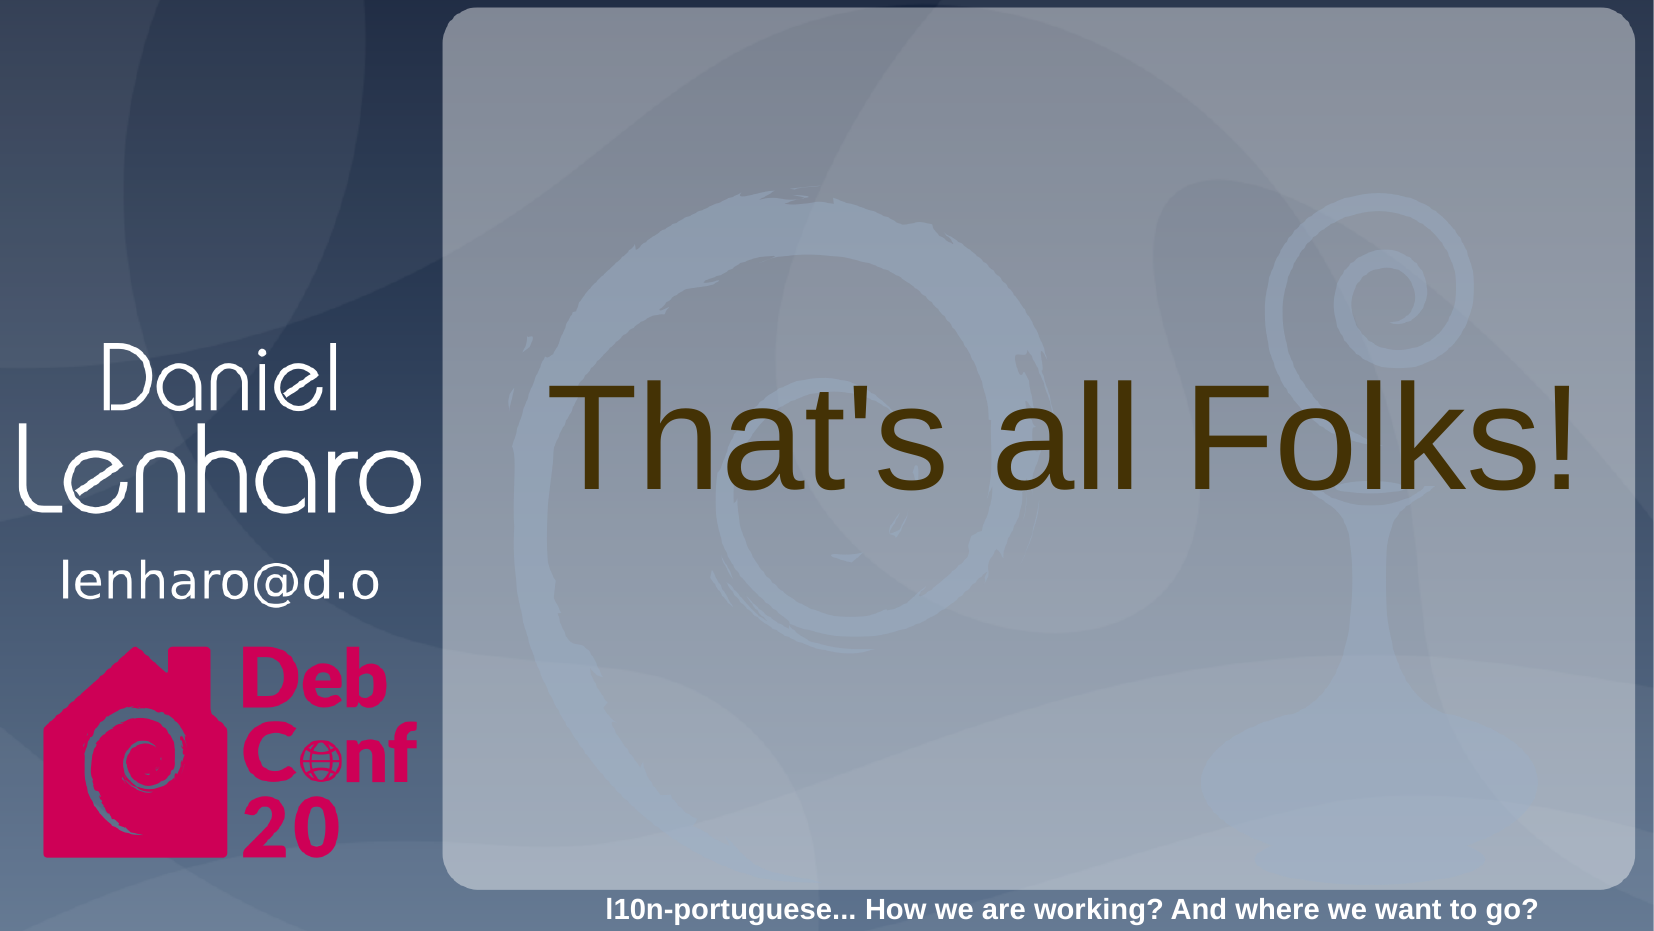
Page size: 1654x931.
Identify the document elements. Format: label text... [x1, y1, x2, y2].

picture [0, 0, 1654, 931]
text_box That's all Folks! [531, 295, 1654, 931]
text_box l10n-portuguese... How we are working? And where we want to go? [590, 885, 1654, 931]
